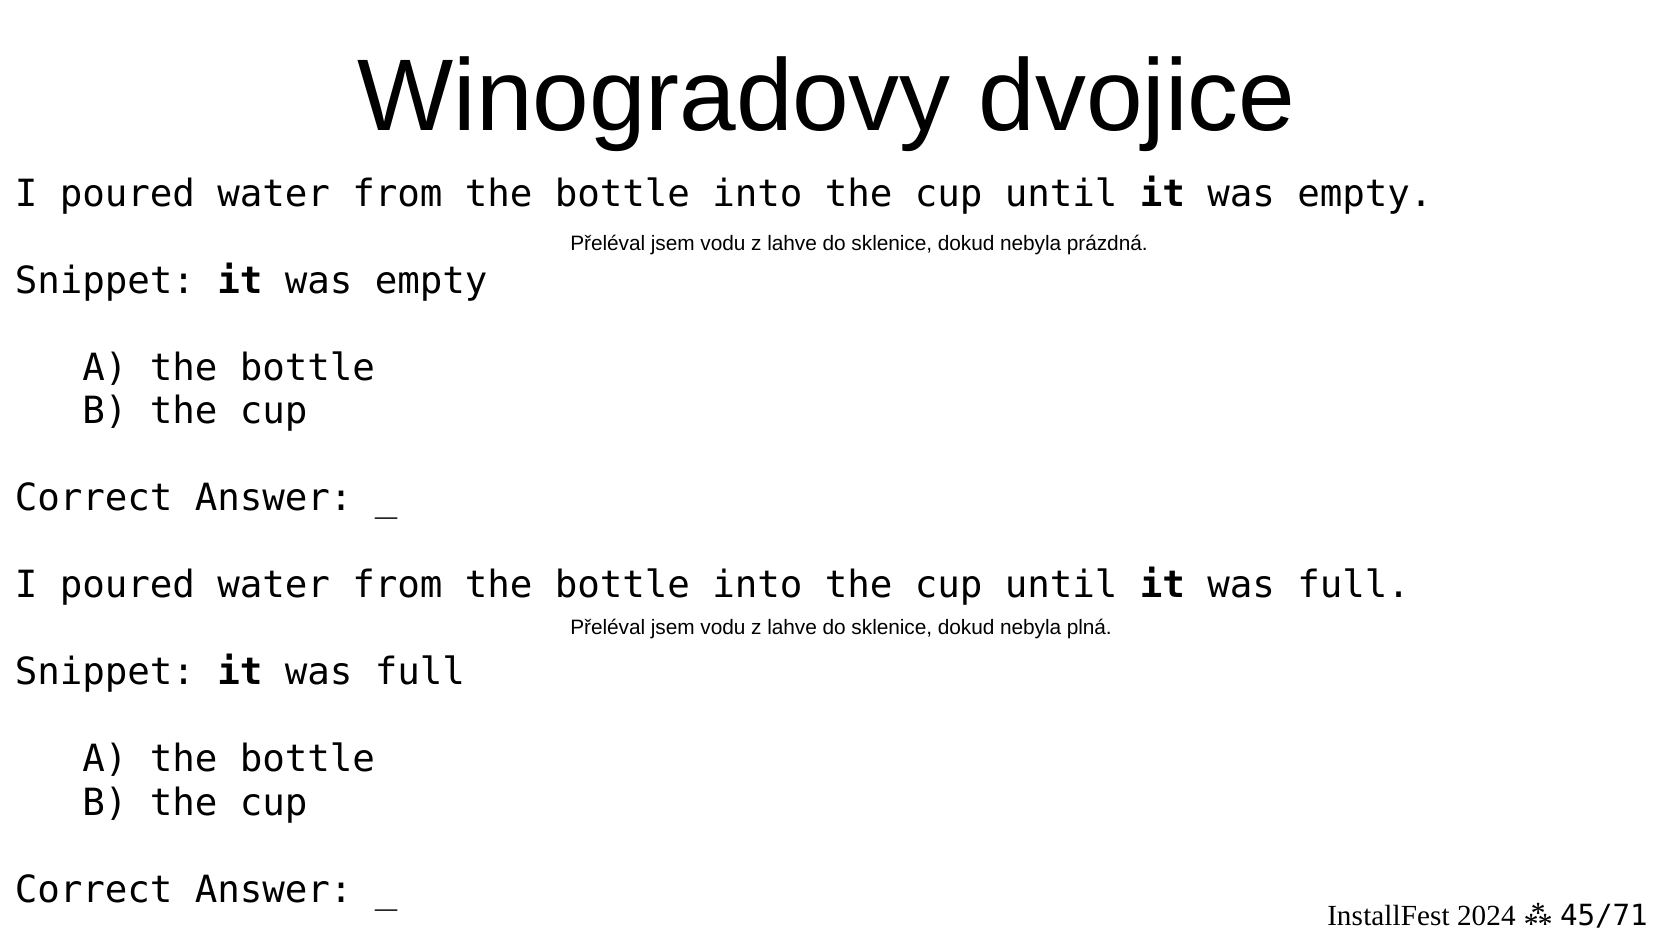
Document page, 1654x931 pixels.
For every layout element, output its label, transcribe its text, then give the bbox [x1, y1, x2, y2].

text_box Přeléval jsem vodu z lahve do sklenice, dokud nebyla plná. [555, 608, 1128, 647]
text_box I poured water from the bottle into the cup until it was empty. Snippet: it was empty A) the bottle B) the cup Correct Answer: _ I poured water from the bottle into the cup until it was full. Snippet: it was full A) the bottle B) the cup Correct Answer: _ [0, 163, 1651, 931]
text_box Přeléval jsem vodu z lahve do sklenice, dokud nebyla prázdná. [555, 224, 1163, 263]
title Winogradovy dvojice [82, 38, 1571, 153]
